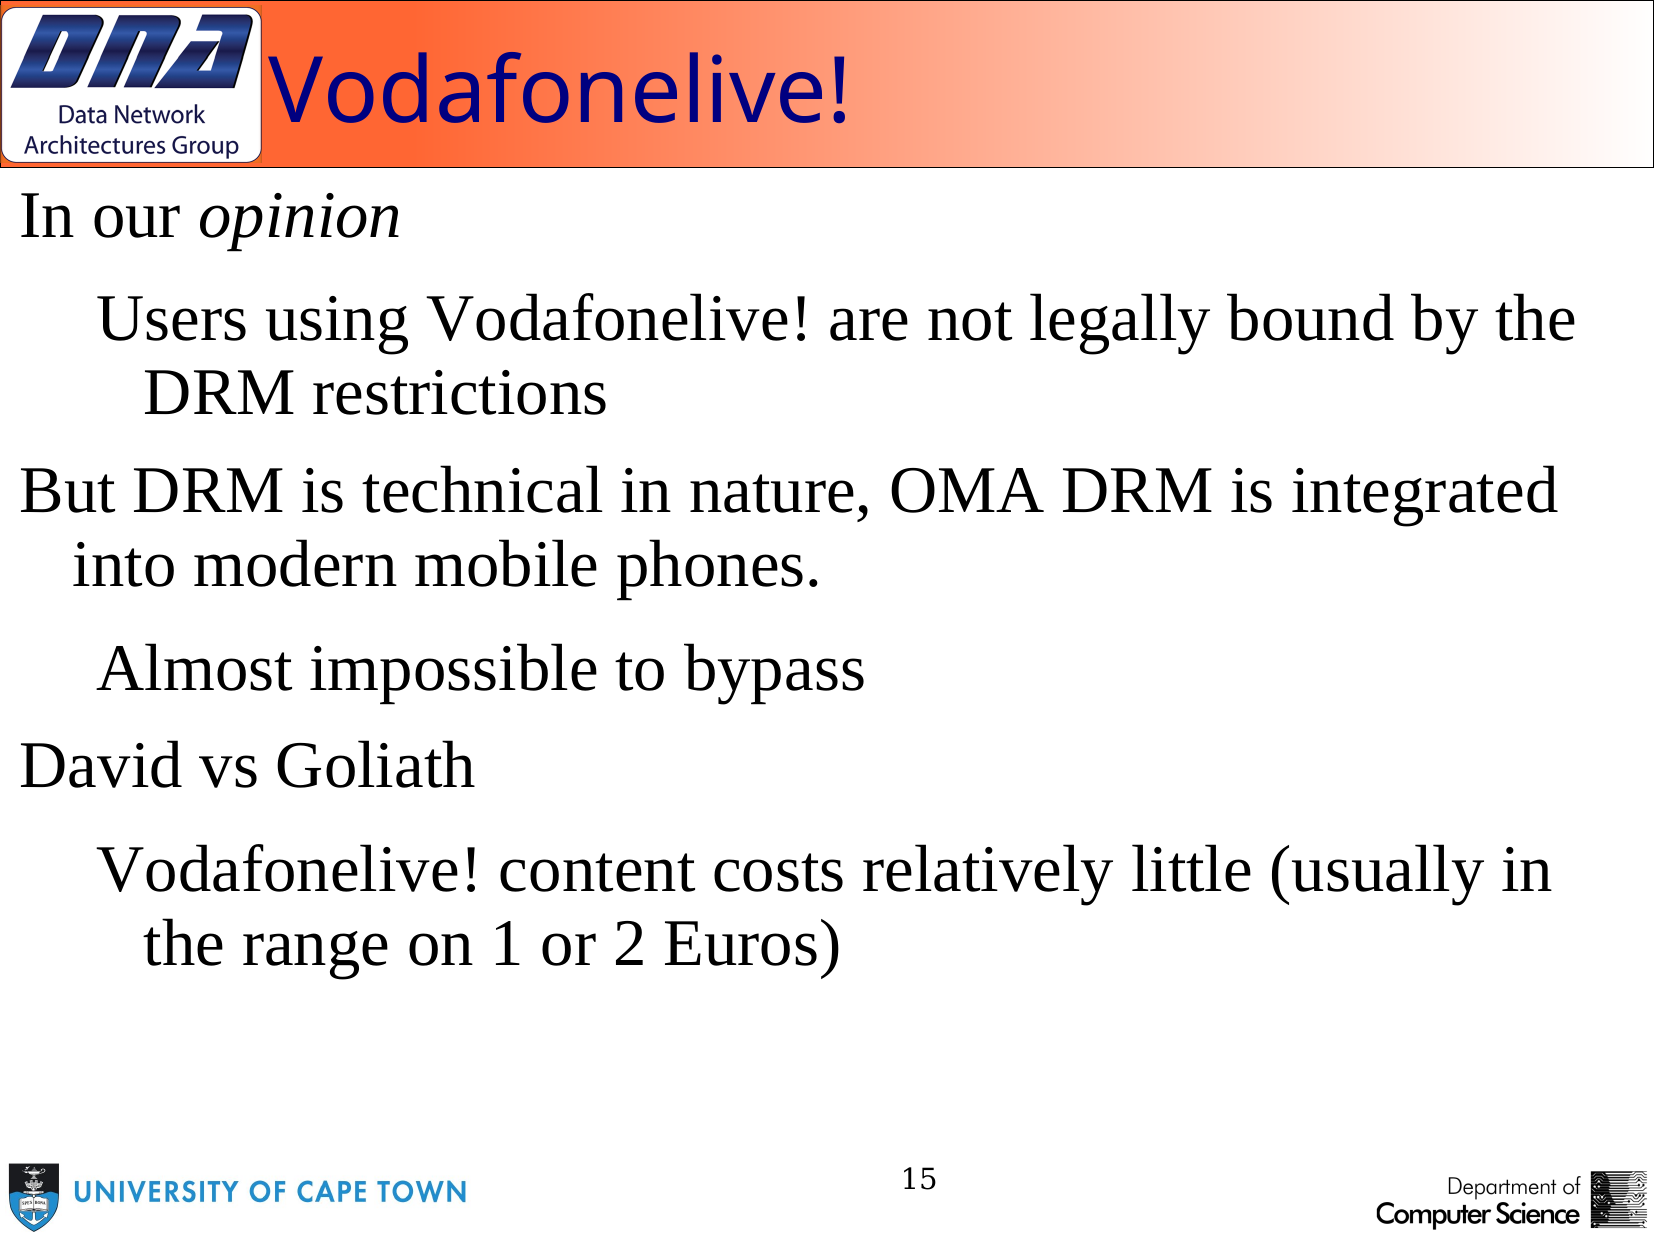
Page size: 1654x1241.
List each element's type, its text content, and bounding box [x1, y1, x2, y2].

picture [1368, 1159, 1654, 1235]
picture [0, 5, 262, 163]
title Vodafonelive! [268, 19, 1654, 155]
picture [5, 1159, 479, 1235]
list In our opinion Users using Vodafonelive! are not legally bound by the DRM restrictions But DRM is technical in nature, OMA DRM is integrated into modern mobile phones. Almost impossible to bypass David vs Goliath Vodafonelive! content costs relatively little (usually in the range on 1 or 2 Euros) [2, 177, 1654, 1138]
